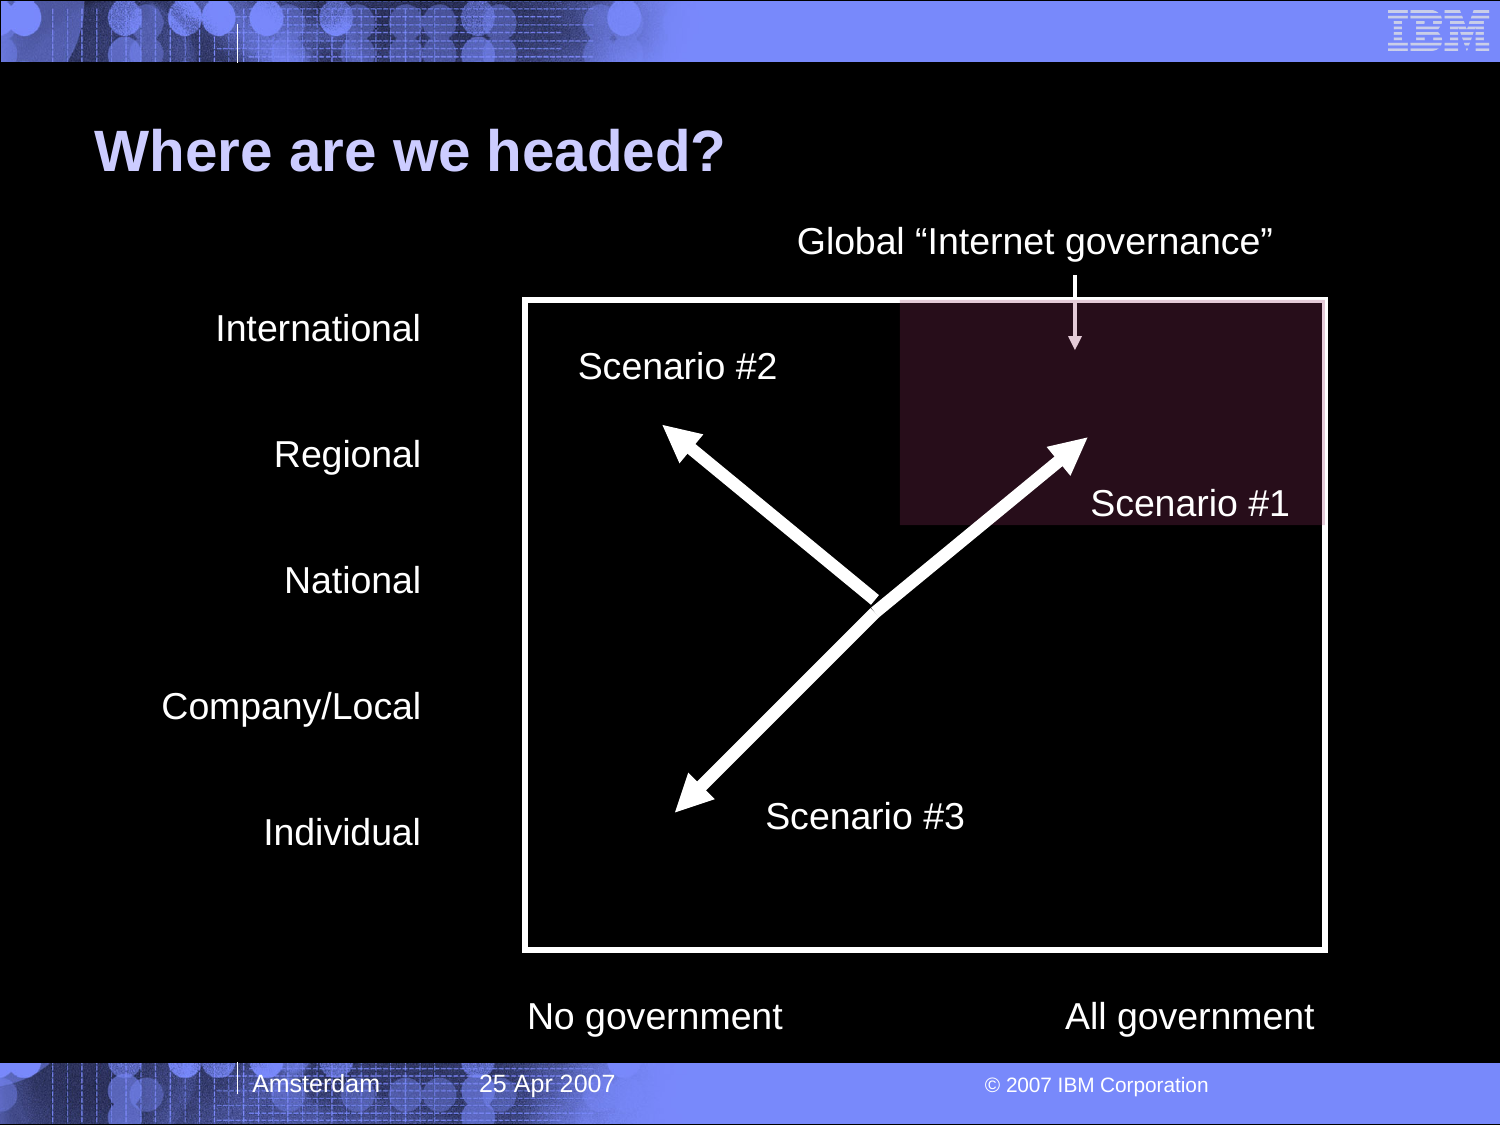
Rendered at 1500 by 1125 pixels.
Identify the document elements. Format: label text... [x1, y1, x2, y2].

title Where are we headed? [79, 116, 1433, 199]
text_box International Regional National Company/Local Individual [146, 299, 436, 862]
text_box Scenario #3 [750, 787, 980, 845]
text_box Global “Internet governance” [781, 212, 1288, 270]
picture [1, 1, 1500, 62]
text_box No government All government [512, 987, 1331, 1087]
text_box Scenario #1 [1075, 474, 1305, 533]
text_box [899, 299, 1325, 526]
text_box Scenario #2 [563, 337, 793, 395]
picture [0, 1063, 1500, 1124]
